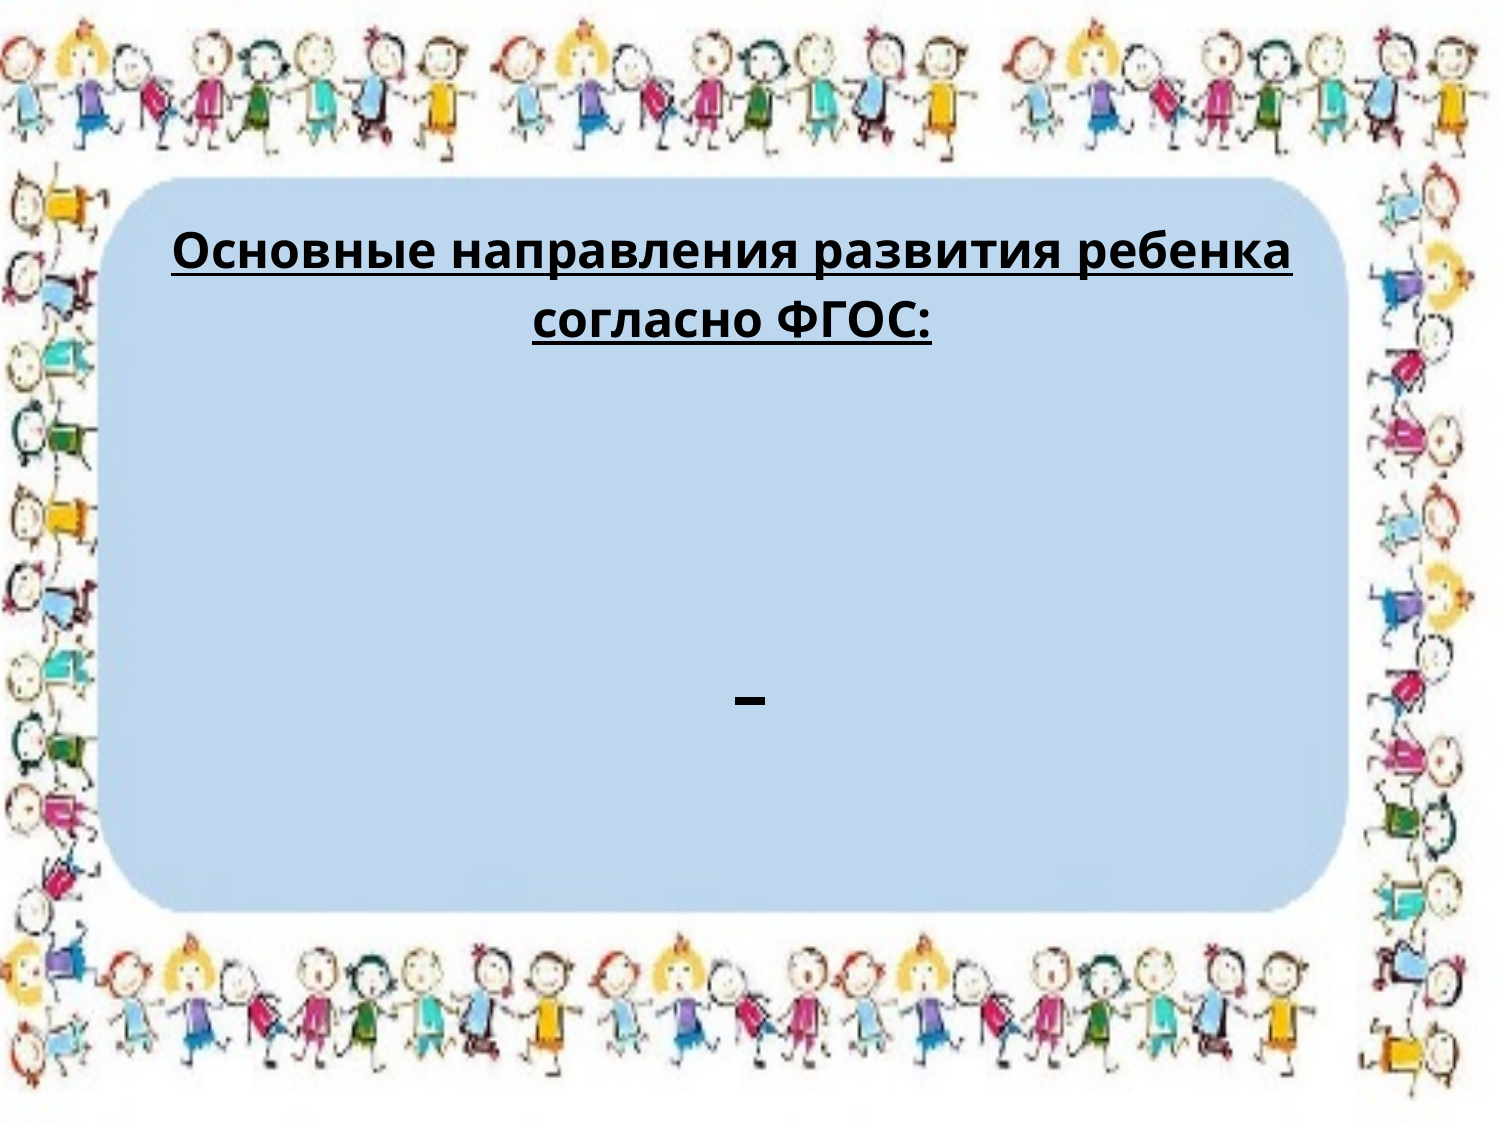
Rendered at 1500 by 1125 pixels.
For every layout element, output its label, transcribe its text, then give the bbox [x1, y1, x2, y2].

picture [0, 211, 1500, 1125]
text_box Основные направления развития ребенка согласно ФГОС: [147, 208, 1317, 360]
title [0, 128, 1500, 211]
picture [0, 0, 1500, 128]
